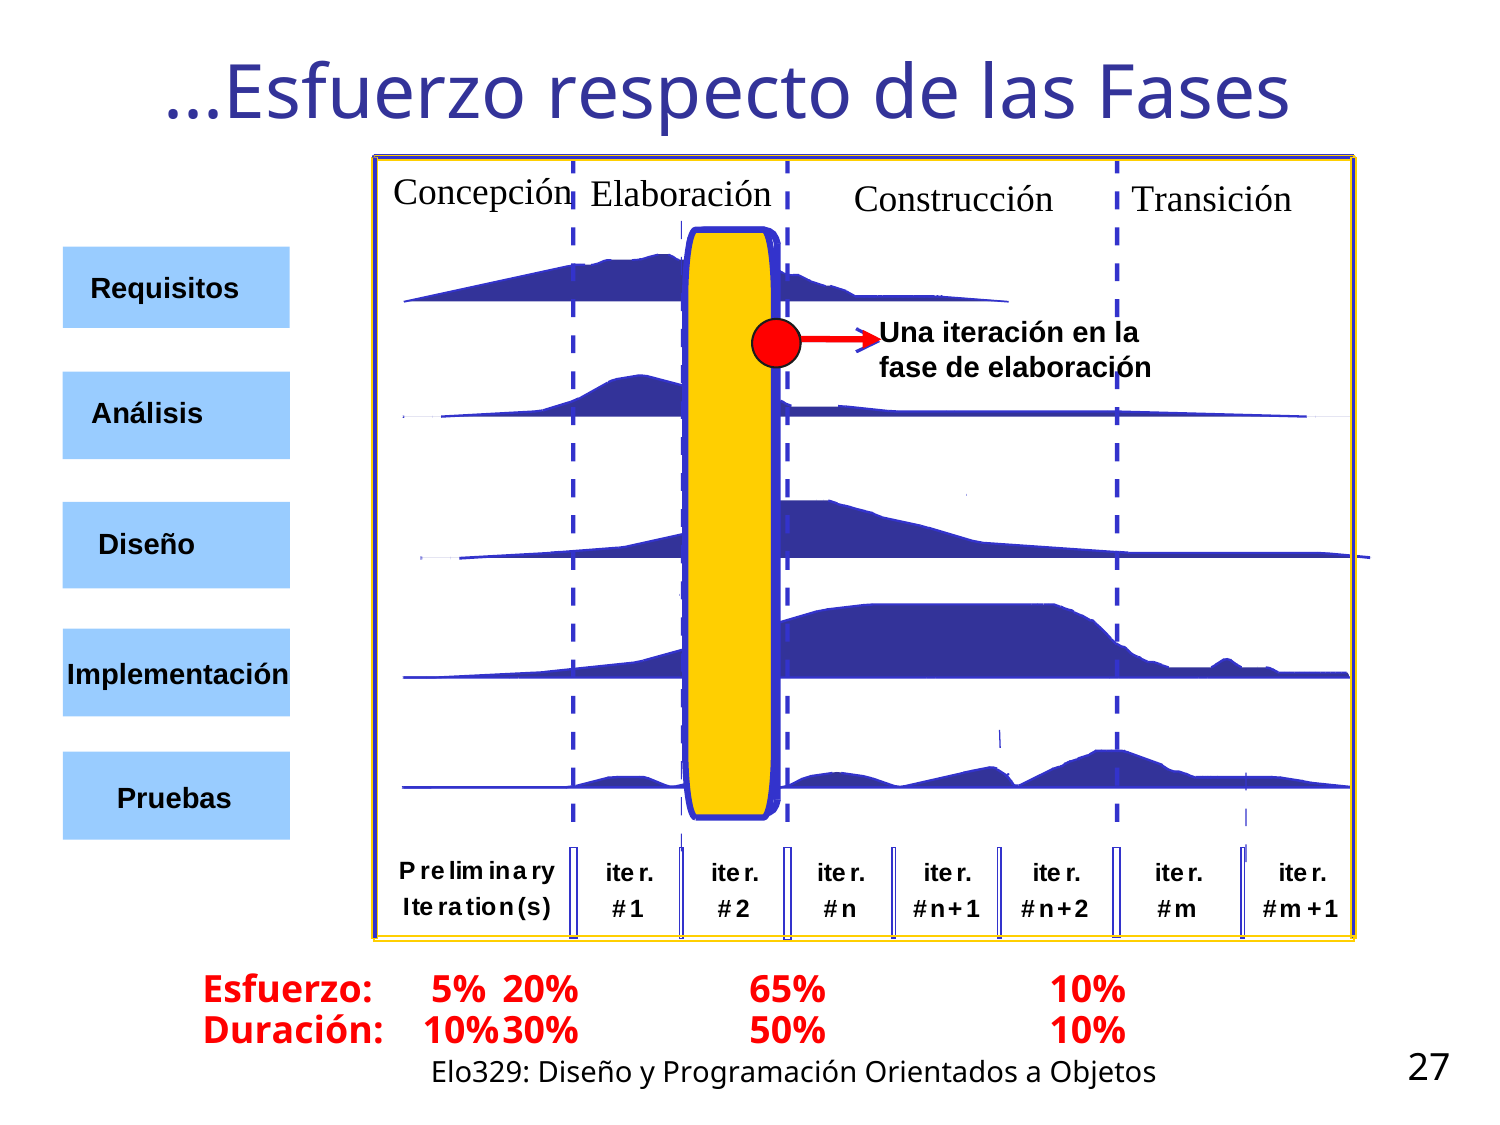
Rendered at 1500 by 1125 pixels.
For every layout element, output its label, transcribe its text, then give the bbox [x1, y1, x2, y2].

text_box n [498, 893, 515, 921]
text_box t [612, 860, 620, 868]
text_box [571, 623, 576, 642]
text_box i [817, 860, 823, 888]
text_box r [849, 860, 858, 888]
text_box r [743, 859, 752, 887]
text_box # [717, 895, 732, 923]
text_box n [930, 895, 946, 923]
text_box n [841, 895, 857, 923]
text_box [571, 587, 576, 606]
text_box Diseño [98, 525, 196, 561]
text_box [571, 335, 576, 354]
text_box Concepción [378, 167, 614, 221]
text_box e [725, 859, 741, 887]
text_box r [1311, 860, 1319, 888]
text_box + [1057, 895, 1072, 923]
text_box [62, 371, 290, 460]
title ...Esfuerzo respecto de las Fases [163, 15, 1443, 164]
text_box t [823, 870, 831, 888]
text_box r [638, 860, 647, 888]
text_box Implementación [66, 655, 290, 691]
text_box [571, 371, 576, 390]
text_box s [526, 893, 541, 921]
text_box . [752, 859, 760, 887]
text_box P [398, 857, 416, 885]
text_box 1 [1324, 895, 1339, 923]
text_box . [858, 860, 866, 888]
text_box # [612, 895, 627, 923]
text_box t [612, 870, 620, 888]
text_box e [419, 893, 434, 921]
text_box Transición [1116, 173, 1353, 227]
text_box t [823, 860, 831, 868]
text_box e [1046, 860, 1061, 888]
text_box [1114, 227, 1120, 246]
text_box i [1154, 860, 1161, 888]
text_box )‏ [542, 898, 546, 919]
text_box . [647, 860, 655, 888]
text_box Una iteración en la fase de elaboración [879, 313, 1153, 384]
text_box e [620, 860, 635, 888]
text_box [571, 227, 576, 246]
text_box [1114, 164, 1120, 174]
text_box # [913, 895, 928, 923]
text_box t [930, 870, 938, 888]
text_box m [1174, 895, 1197, 923]
text_box [1114, 299, 1120, 313]
text_box 2 [1074, 895, 1089, 923]
text_box e [1170, 860, 1185, 888]
text_box t [717, 859, 725, 868]
text_box ( [517, 893, 526, 921]
text_box r [531, 857, 541, 885]
text_box a [448, 893, 463, 921]
text_box t [1285, 870, 1293, 888]
text_box r [956, 860, 965, 888]
text_box [785, 371, 790, 390]
text_box t [1039, 870, 1046, 888]
text_box . [1319, 860, 1328, 888]
text_box [1114, 263, 1120, 282]
text_box n [1038, 895, 1055, 923]
text_box e [1293, 860, 1308, 888]
text_box [1114, 803, 1120, 822]
text_box [785, 803, 790, 822]
text_box t [717, 870, 725, 887]
text_box # [1157, 895, 1172, 923]
text_box [855, 342, 879, 354]
text_box [62, 628, 290, 717]
text_box t [1039, 860, 1046, 868]
text_box I [402, 893, 411, 921]
text_box o [481, 893, 497, 921]
text_box [571, 803, 576, 822]
text_box Construcción [838, 173, 1075, 227]
text_box . [1196, 860, 1204, 888]
text_box [401, 164, 1372, 939]
text_box + [1307, 895, 1322, 923]
text_box i [605, 860, 612, 888]
text_box [785, 227, 790, 246]
text_box [62, 501, 290, 589]
text_box i [711, 859, 717, 887]
text_box Requisitos [90, 268, 240, 304]
text_box 1 [629, 895, 644, 923]
text_box )‏ [542, 893, 552, 921]
text_box [571, 479, 576, 498]
text_box y [541, 857, 556, 885]
text_box t [411, 904, 419, 921]
text_box [571, 443, 576, 462]
text_box m [1279, 895, 1302, 923]
text_box 1 [966, 895, 981, 923]
text_box # [1262, 895, 1278, 923]
text_box [372, 164, 378, 939]
text_box i [474, 893, 481, 921]
text_box e [938, 860, 953, 888]
text_box e [430, 857, 446, 885]
text_box n [495, 857, 511, 885]
text_box i [923, 860, 930, 888]
text_box # [1021, 895, 1036, 923]
text_box [62, 246, 290, 328]
text_box Elaboración [575, 168, 825, 222]
text_box Pruebas [116, 779, 233, 815]
text_box 2 [735, 895, 751, 923]
text_box e [831, 860, 847, 888]
text_box . [1074, 860, 1082, 888]
text_box Análisis [91, 393, 204, 429]
text_box [62, 751, 290, 840]
text_box i [455, 857, 461, 885]
text_box [571, 695, 576, 714]
text_box m [461, 857, 484, 885]
text_box [855, 327, 862, 334]
text_box i [1032, 860, 1039, 888]
text_box i [488, 857, 495, 885]
text_box Esfuerzo: 5% 20% 65% 10% Duración: 10% 30% 50% 10% [187, 980, 1397, 1056]
text_box a [512, 857, 528, 885]
text_box l [448, 857, 455, 885]
text_box r [437, 893, 448, 921]
text_box r [420, 857, 430, 885]
text_box i [1278, 860, 1285, 888]
text_box t [465, 893, 474, 921]
text_box t [1161, 860, 1170, 888]
text_box # [823, 895, 838, 923]
text_box t [1285, 860, 1293, 868]
text_box + [947, 895, 963, 923]
text_box . [965, 860, 973, 888]
text_box t [411, 893, 419, 902]
text_box t [930, 860, 938, 868]
text_box r [1065, 860, 1074, 888]
text_box [571, 515, 576, 534]
text_box [571, 731, 576, 750]
text_box r [1187, 860, 1196, 888]
